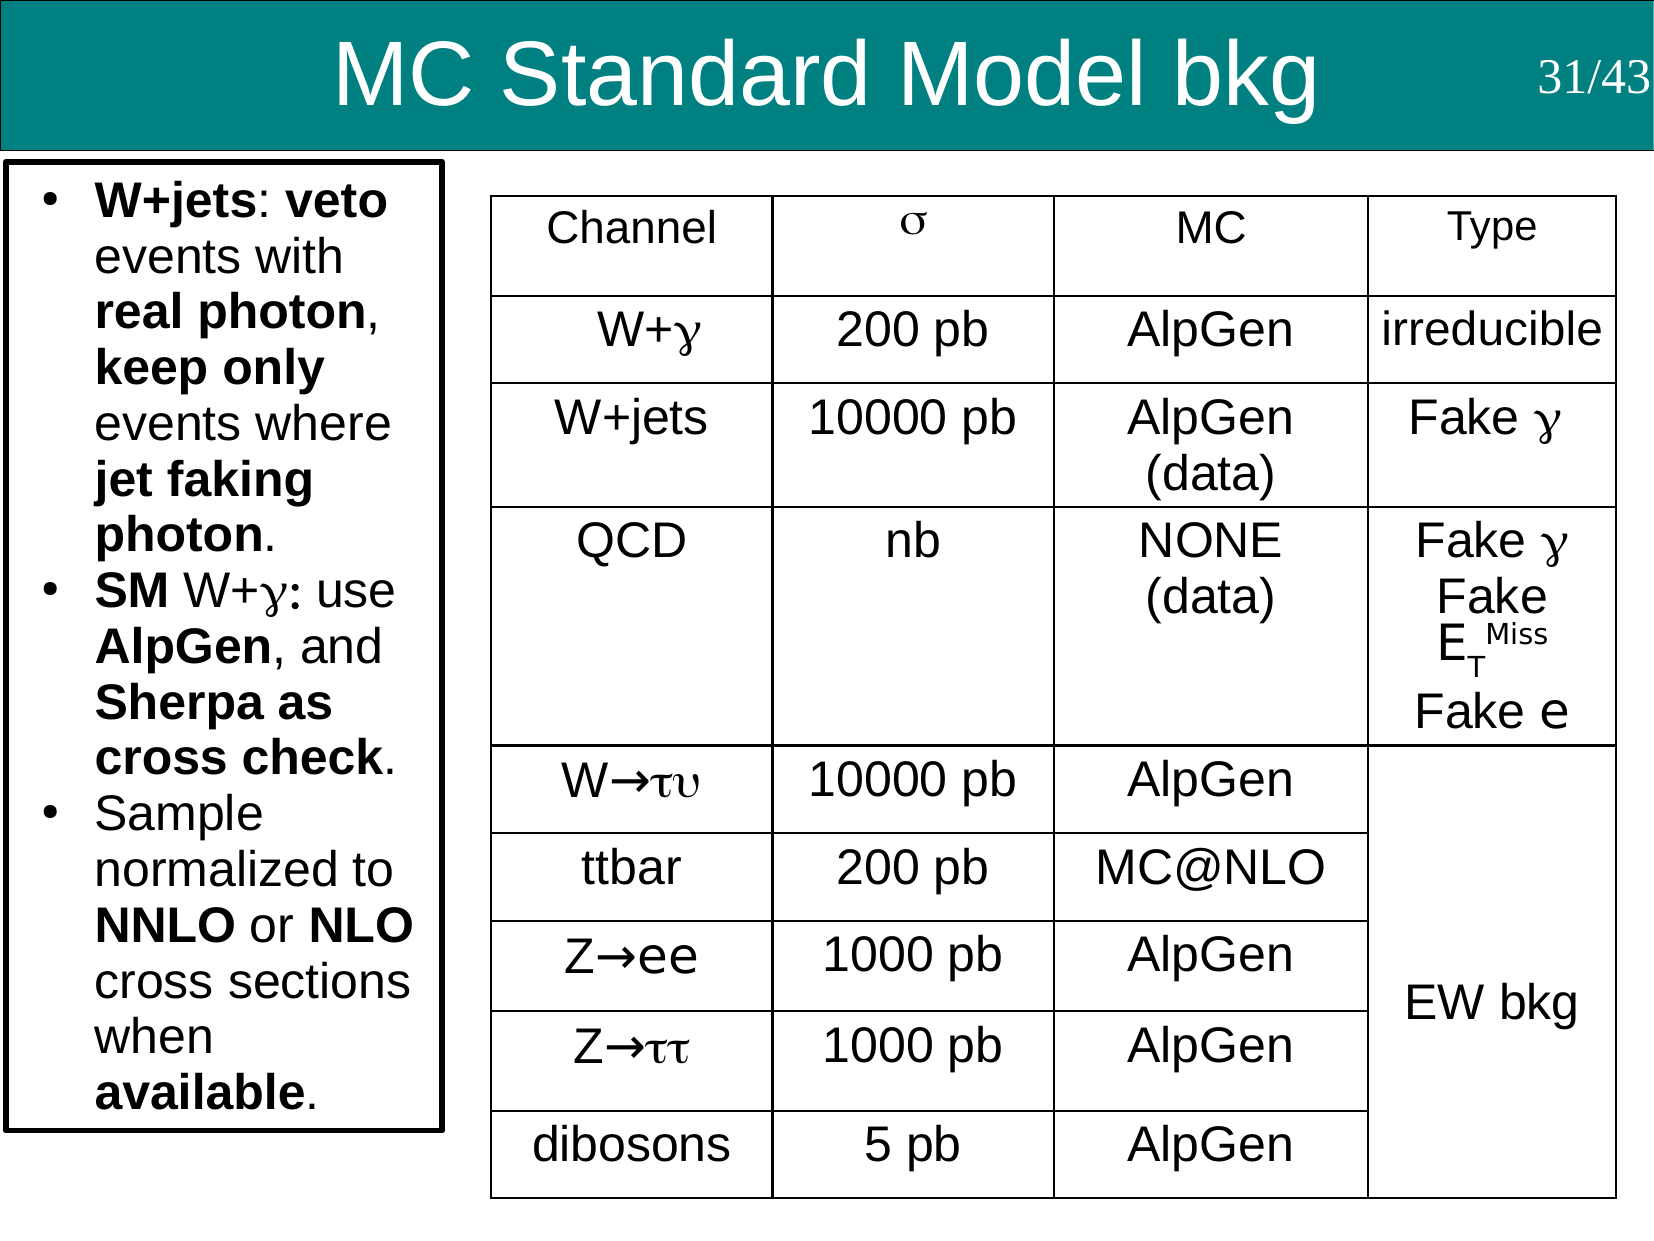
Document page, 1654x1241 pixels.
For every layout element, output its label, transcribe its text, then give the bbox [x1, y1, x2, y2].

title MC Standard Model bkg [82, 22, 1571, 126]
table_cell W→tu [492, 747, 771, 832]
table_cell NONE (data) [1055, 508, 1367, 744]
table_cell 1000 pb [774, 1012, 1053, 1110]
table_cell 200 pb [774, 834, 1053, 920]
table_cell W+jets [492, 384, 771, 506]
table_header s [774, 197, 1053, 295]
table_cell ttbar [492, 834, 771, 920]
table_cell MC@NLO [1055, 834, 1367, 920]
table_cell Fake  Fake ETMiss Fake e [1369, 508, 1615, 744]
table_cell Z→tt [492, 1012, 771, 1110]
table_cell 1000 pb [774, 922, 1053, 1010]
table_cell 10000 pb [774, 384, 1053, 506]
table_cell 5 pb [774, 1112, 1053, 1197]
table_header Channel [492, 197, 771, 295]
table_cell AlpGen (data) [1055, 384, 1367, 506]
text_box W+jets: veto events with real photon, keep only events where jet faking photon. SM W+: use AlpGen, and Sherpa as cross check. Sample normalized to NNLO or NLO cross sections when available. [5, 161, 443, 1131]
table_cell Z→ee [492, 922, 771, 1010]
table_cell EW bkg [1369, 747, 1615, 1197]
table_cell AlpGen [1055, 747, 1367, 832]
table_cell 10000 pb [774, 747, 1053, 832]
table_cell nb [774, 508, 1053, 744]
table_cell AlpGen [1055, 922, 1367, 1010]
table_cell AlpGen [1055, 297, 1367, 382]
table_cell dibosons [492, 1112, 771, 1197]
table_cell W+ [492, 297, 771, 382]
table_header MC [1055, 197, 1367, 295]
table_header Type [1369, 197, 1615, 295]
table_cell AlpGen [1055, 1112, 1367, 1197]
table_cell 200 pb [774, 297, 1053, 382]
table_cell Fake  [1369, 384, 1615, 506]
table_cell AlpGen [1055, 1012, 1367, 1110]
table_cell irreducible [1369, 297, 1615, 382]
table_cell QCD [492, 508, 771, 744]
